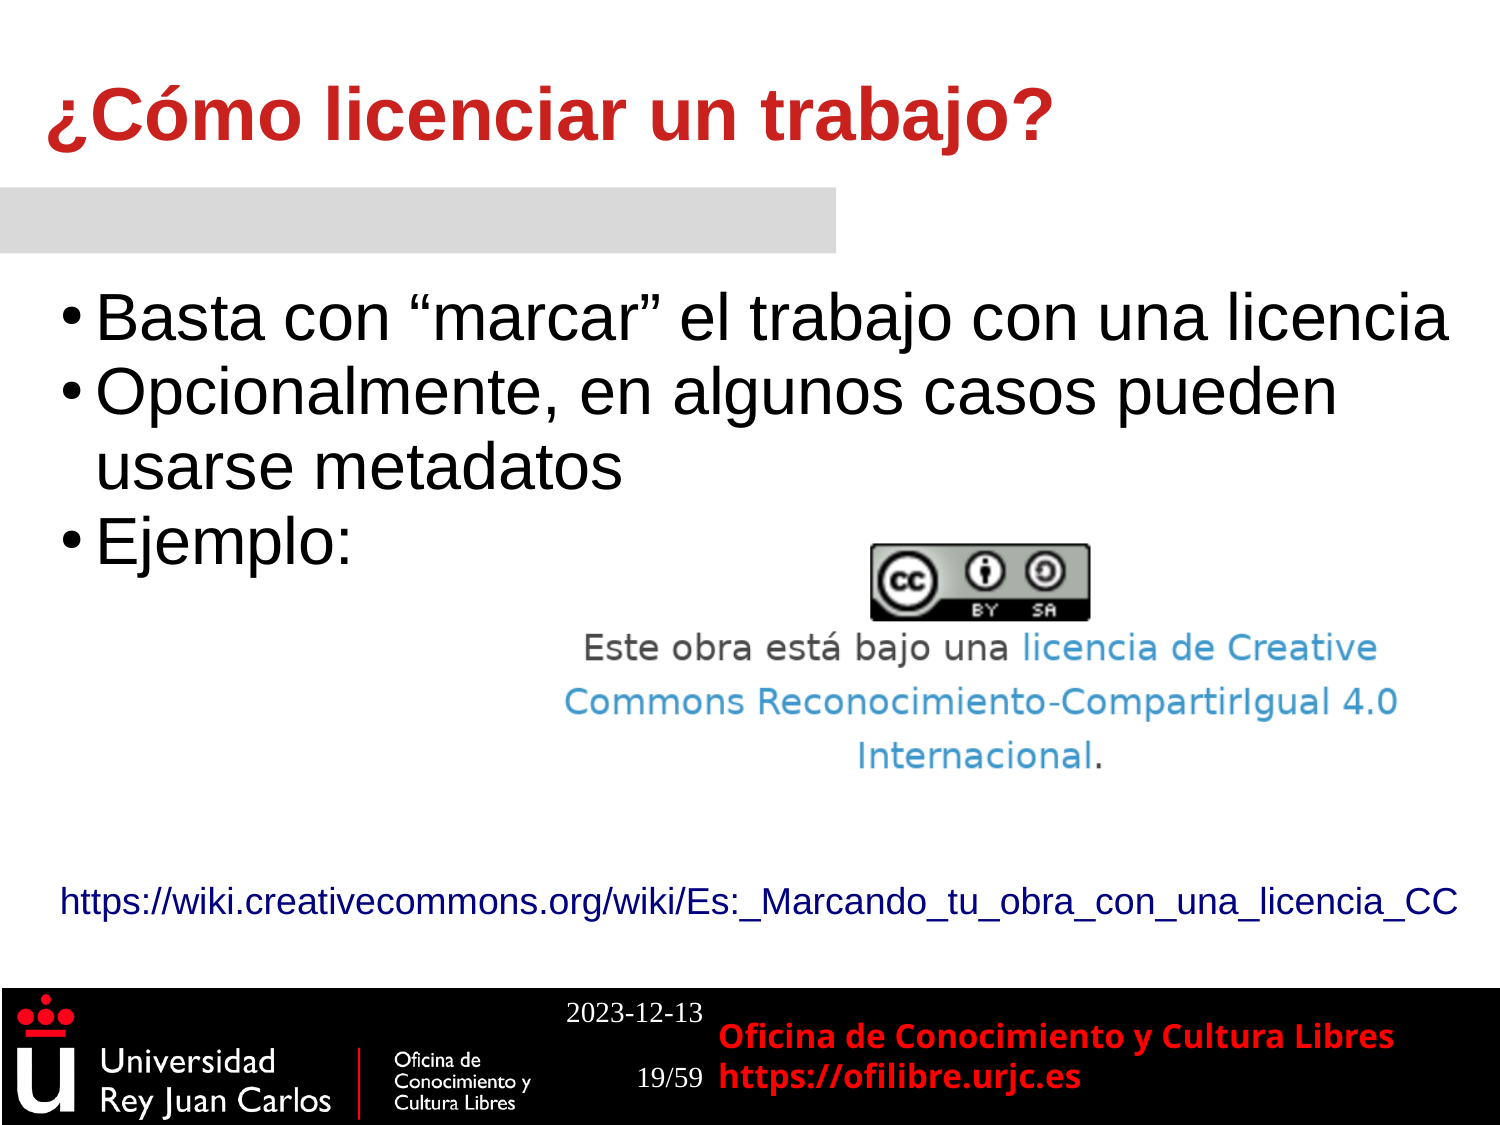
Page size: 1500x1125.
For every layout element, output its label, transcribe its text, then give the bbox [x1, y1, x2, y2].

text_box ¿Cómo licenciar un trabajo? [30, 64, 1306, 248]
picture [17, 994, 531, 1120]
title [75, 7, 1425, 196]
picture [560, 531, 1406, 781]
text_box Basta con “marcar” el trabajo con una licencia Opcionalmente, en algunos casos pueden usarse metadatos Ejemplo: [45, 272, 1486, 587]
text_box https://wiki.creativecommons.org/wiki/Es:_Marcando_tu_obra_con_una_licencia_CC [45, 873, 1474, 931]
